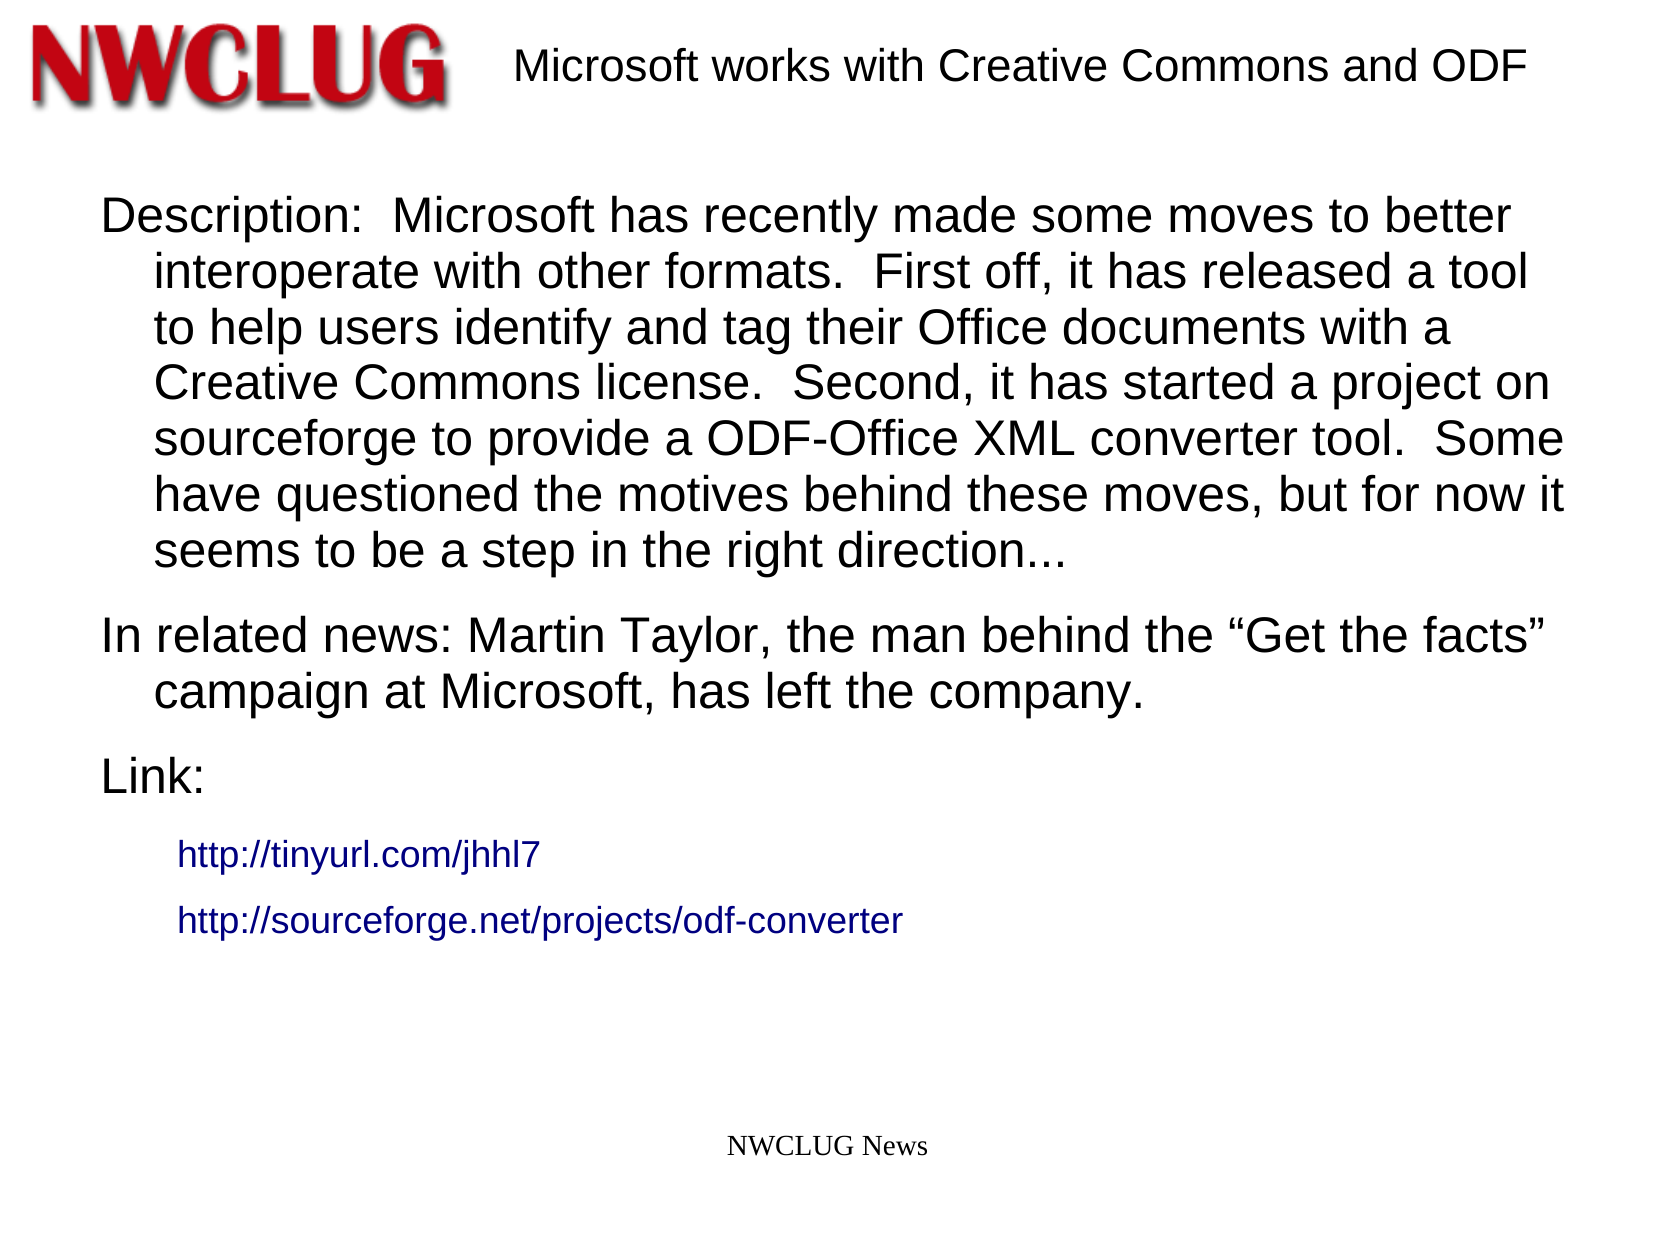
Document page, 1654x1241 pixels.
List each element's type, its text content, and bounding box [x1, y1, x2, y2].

list Description: Microsoft has recently made some moves to better interoperate with other formats. First off, it has released a tool to help users identify and tag their Office documents with a Creative Commons license. Second, it has started a project on sourceforge to provide a ODF-Office XML converter tool. Some have questioned the motives behind these moves, but for now it seems to be a step in the right direction... In related news: Martin Taylor, the man behind the “Get the facts” campaign at Microsoft, has left the company. Link: http://tinyurl.com/jhhl7 http://sourceforge.net/projects/odf-converter [82, 187, 1571, 1094]
title Microsoft works with Creative Commons and ODF [495, 17, 1613, 113]
picture [5, 5, 480, 156]
